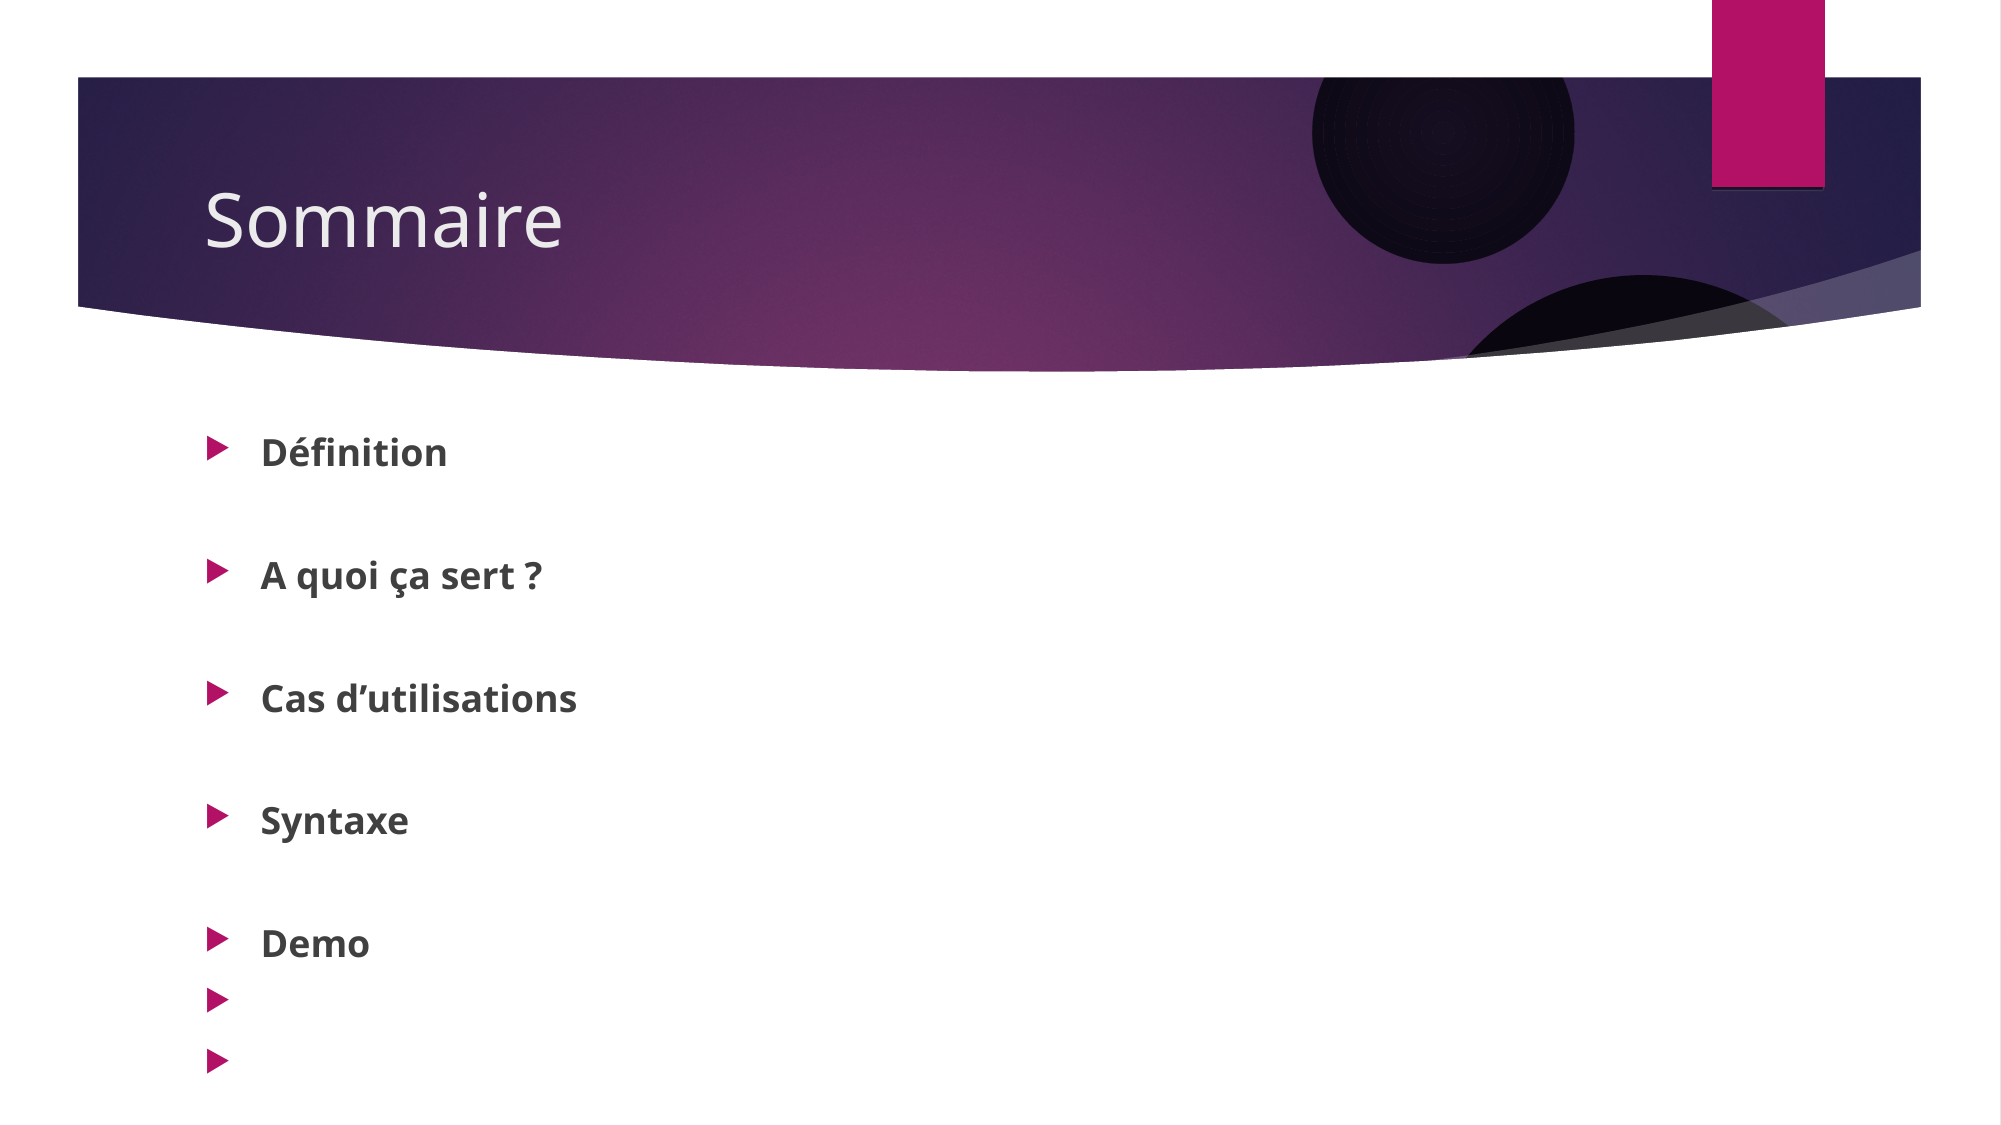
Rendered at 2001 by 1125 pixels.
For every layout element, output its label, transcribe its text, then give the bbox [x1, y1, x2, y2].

title Sommaire [189, 159, 1627, 276]
list Définition A quoi ça sert ? Cas d’utilisations Syntaxe Demo [189, 427, 1638, 988]
